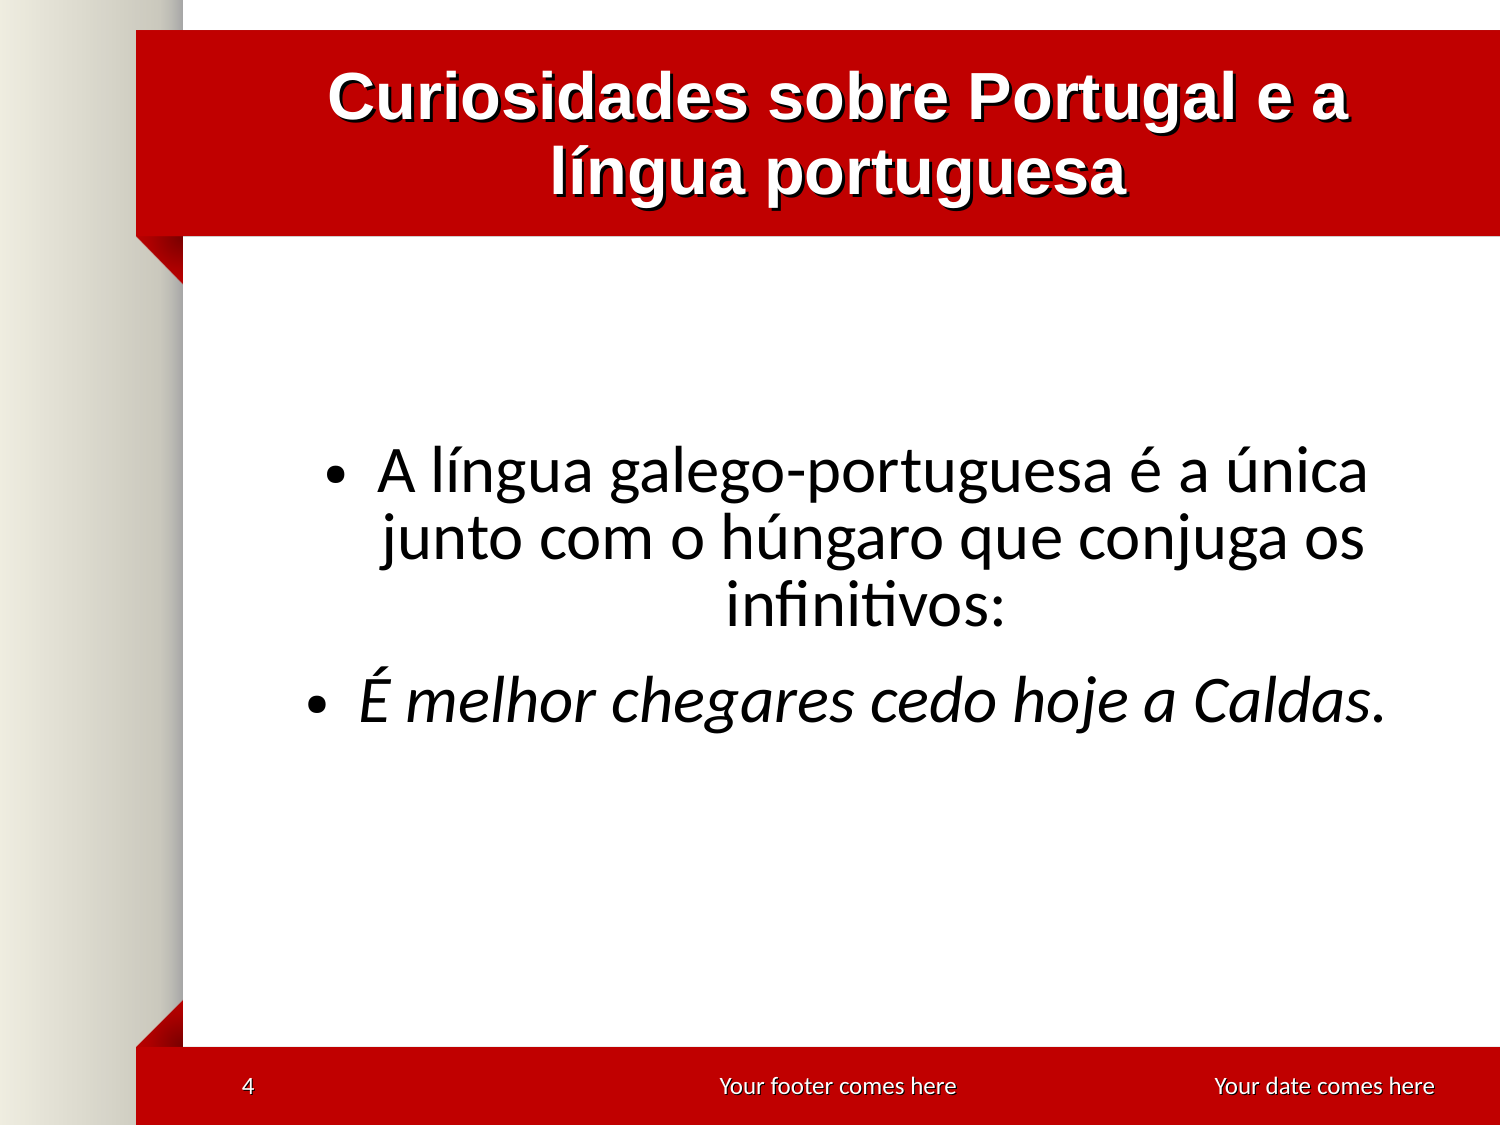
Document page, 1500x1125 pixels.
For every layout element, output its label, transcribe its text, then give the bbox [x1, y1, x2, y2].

picture [0, 0, 1500, 1125]
title Curiosidades sobre Portugal e a língua portuguesa [230, 54, 1447, 214]
list A língua galego-portuguesa é a única junto com o húngaro que conjuga os infinitivos: É melhor chegares cedo hoje a Caldas. [230, 442, 1447, 1005]
